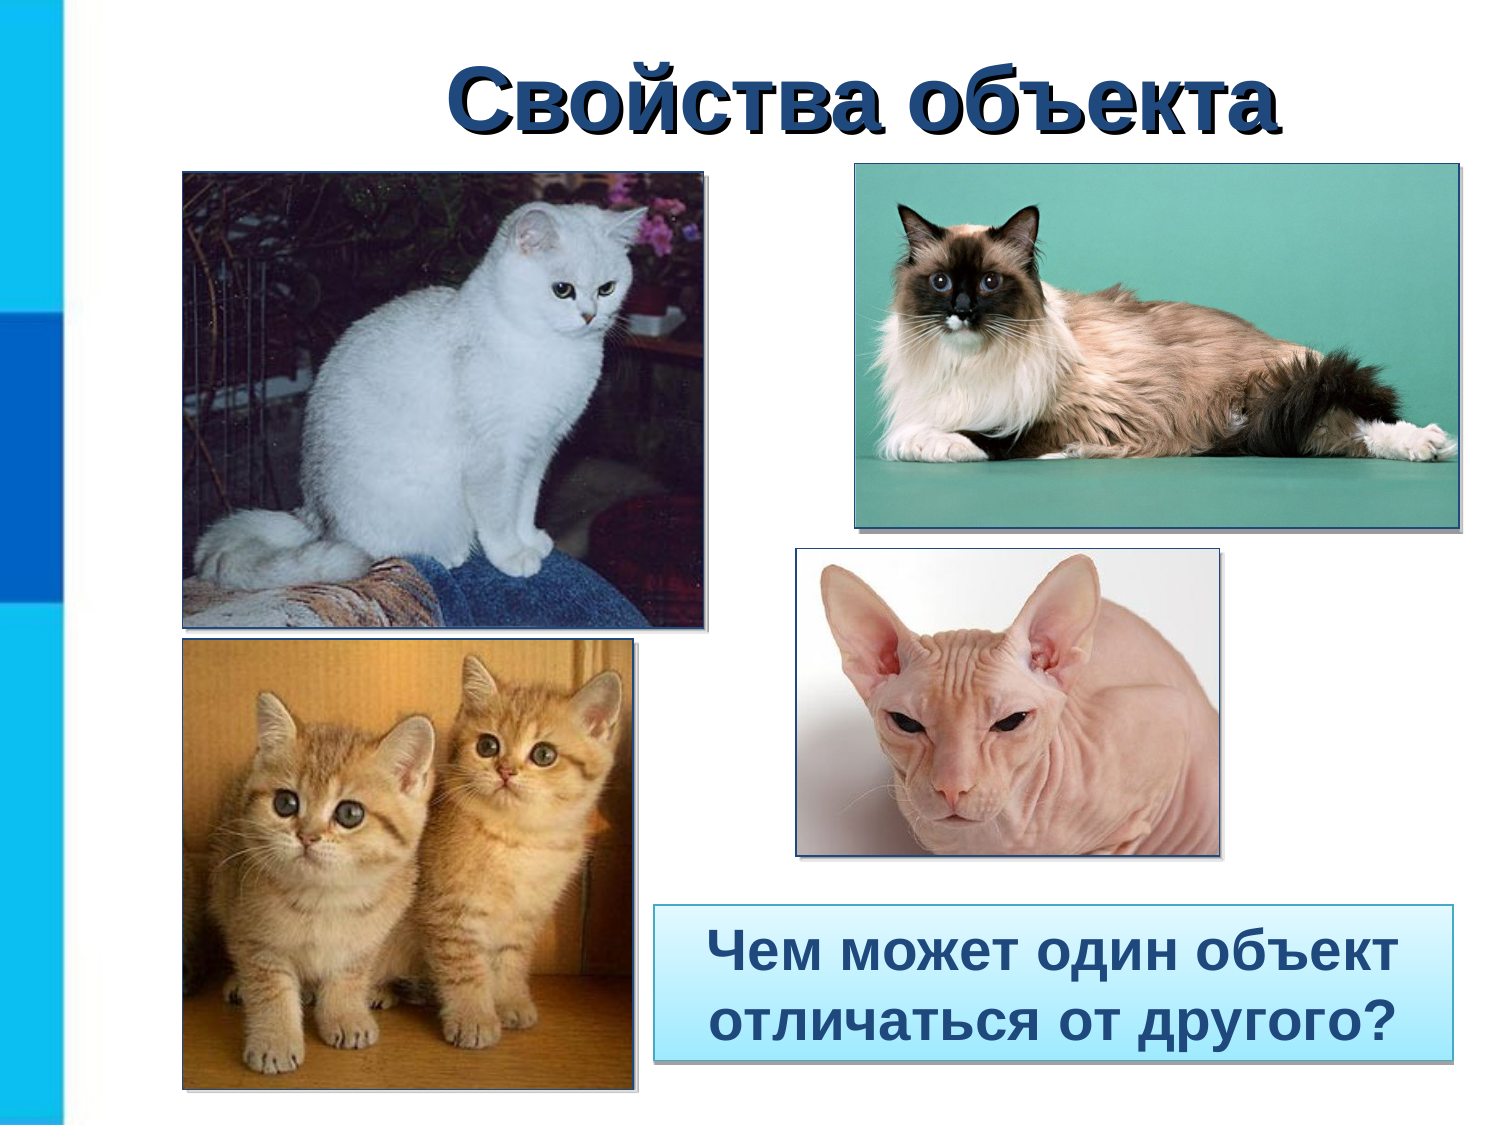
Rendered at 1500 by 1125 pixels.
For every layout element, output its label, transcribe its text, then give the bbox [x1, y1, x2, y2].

picture [0, 0, 1500, 1125]
picture [186, 188, 705, 631]
title Свойства объекта [225, 0, 1500, 188]
text_box Чем может один объект отличаться от другого? [653, 904, 1454, 1061]
picture [183, 172, 703, 628]
picture [855, 164, 1459, 528]
